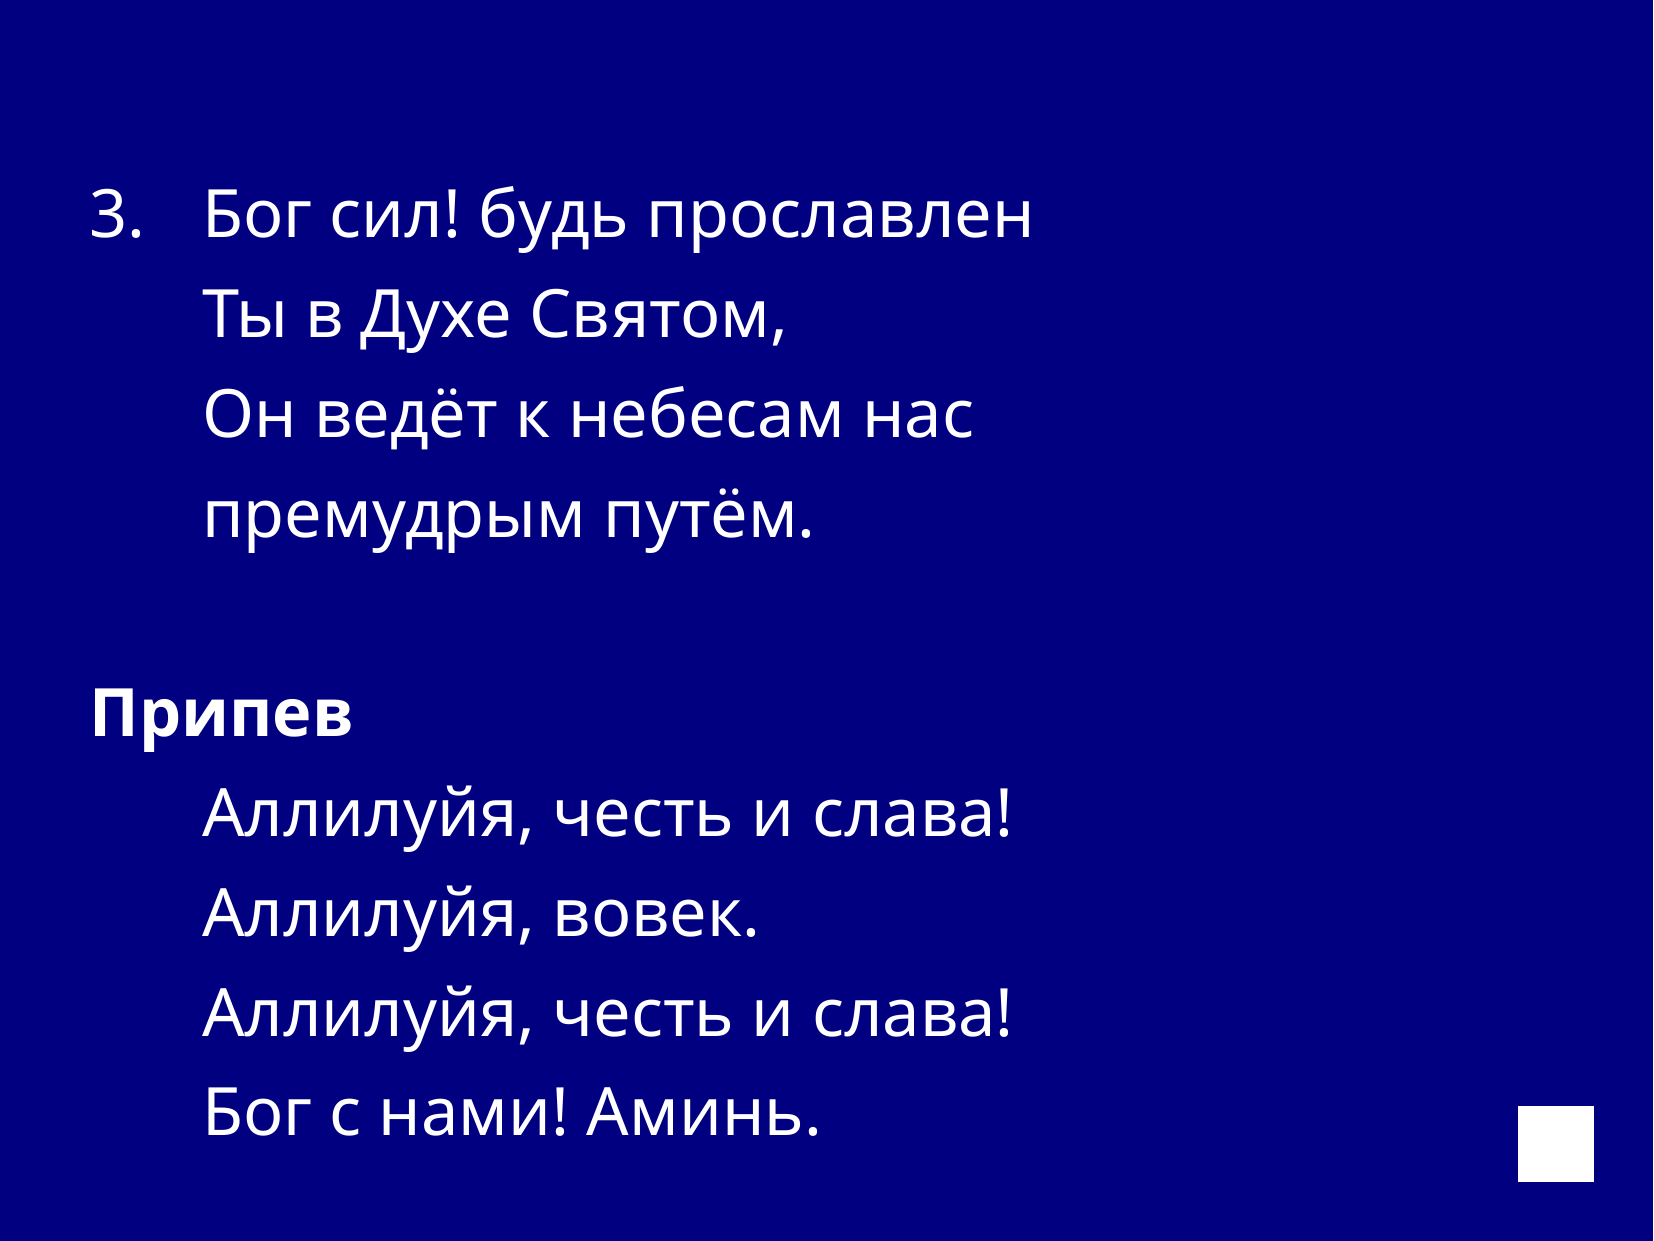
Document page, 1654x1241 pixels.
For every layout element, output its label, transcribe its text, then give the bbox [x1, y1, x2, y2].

text_box 3. Бог сил! будь прославлен Ты в Духе Святом, Он ведёт к небесам нас премудрым путём. Припев Аллилуйя, честь и слава! Аллилуйя, вовек. Аллилуйя, честь и слава! Бог с нами! Аминь. [75, 150, 1576, 1163]
text_box [1518, 1106, 1594, 1182]
